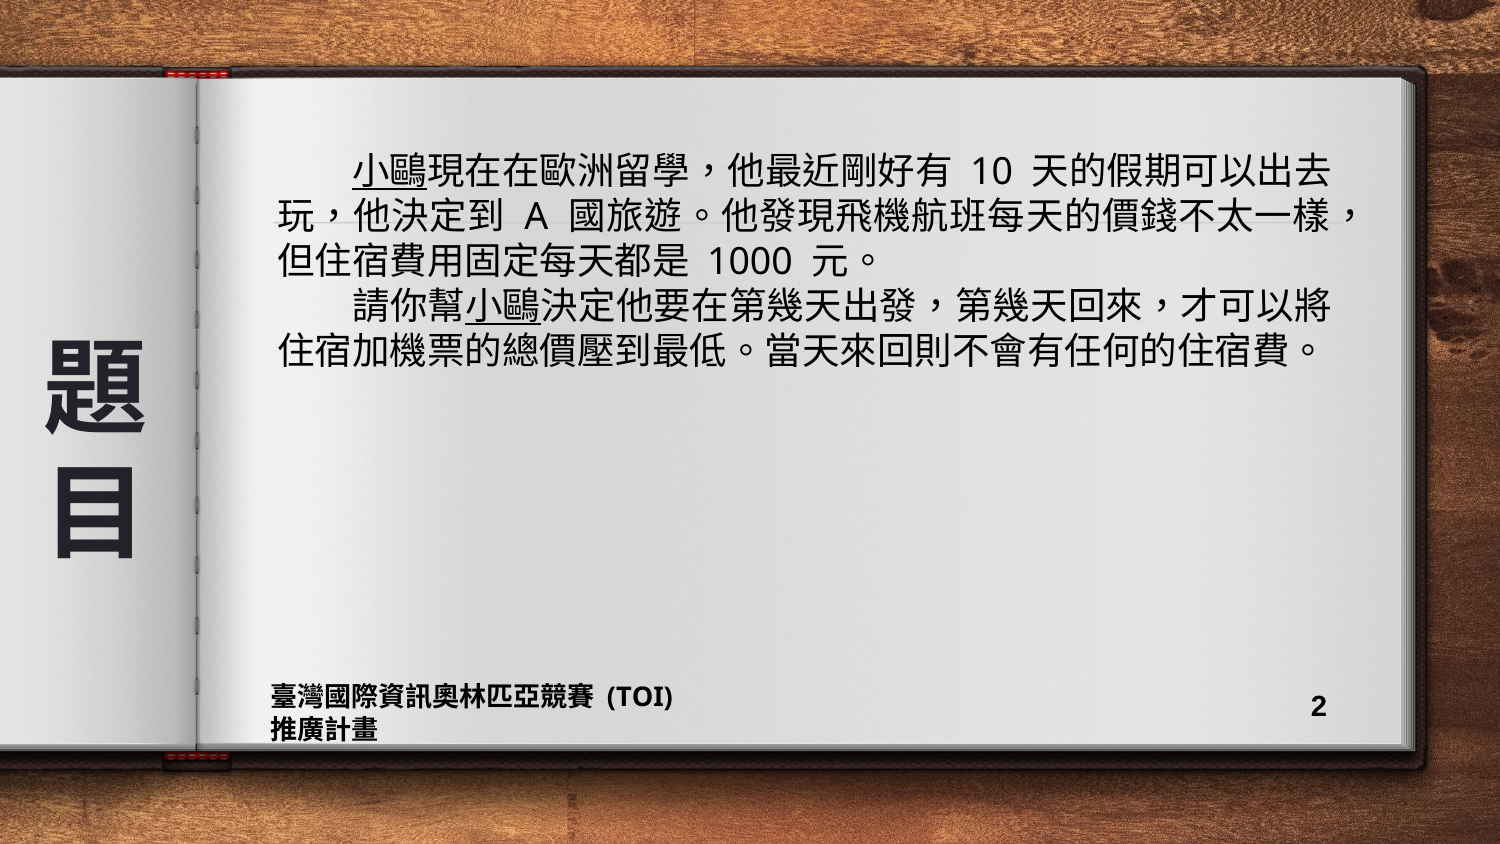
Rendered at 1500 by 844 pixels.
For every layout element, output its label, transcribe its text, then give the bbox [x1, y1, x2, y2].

text_box 2 [1295, 672, 1386, 737]
text_box 題 目 [28, 306, 210, 552]
text_box 小鷗現在在歐洲留學，他最近剛好有 10 天的假期可以出去玩，他決定到 A 國旅遊。他發現飛機航班每天的價錢不太一樣，但住宿費用固定每天都是 1000 元。 請你幫小鷗決定他要在第幾天出發，第幾天回來，才可以將住宿加機票的總價壓到最低。當天來回則不會有任何的住宿費。 [262, 140, 1349, 684]
